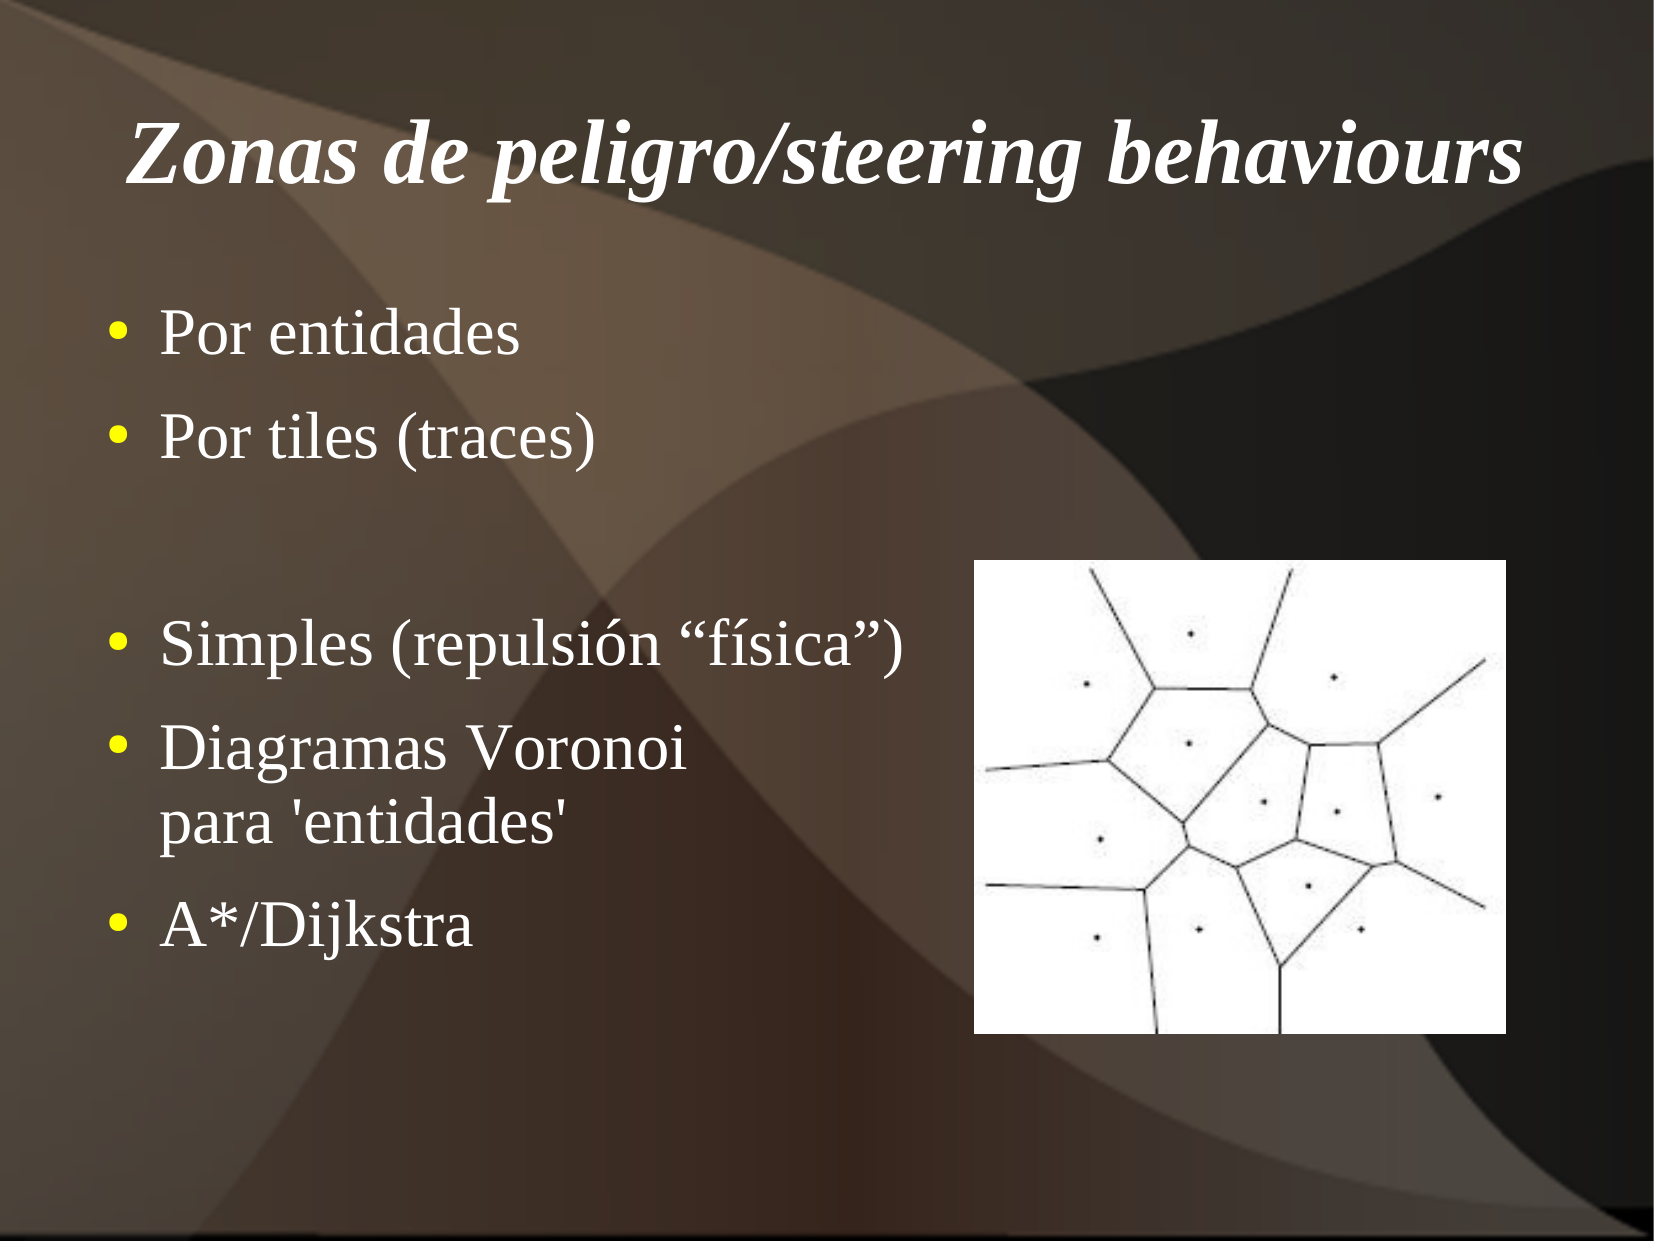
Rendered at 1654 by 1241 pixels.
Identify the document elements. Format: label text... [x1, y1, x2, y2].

title Zonas de peligro/steering behaviours [82, 49, 1571, 257]
picture [0, 0, 1654, 1241]
list Por entidades Por tiles (traces) Simples (repulsión “física”) Diagramas Voronoi para 'entidades' A*/Dijkstra [88, 295, 1577, 1114]
